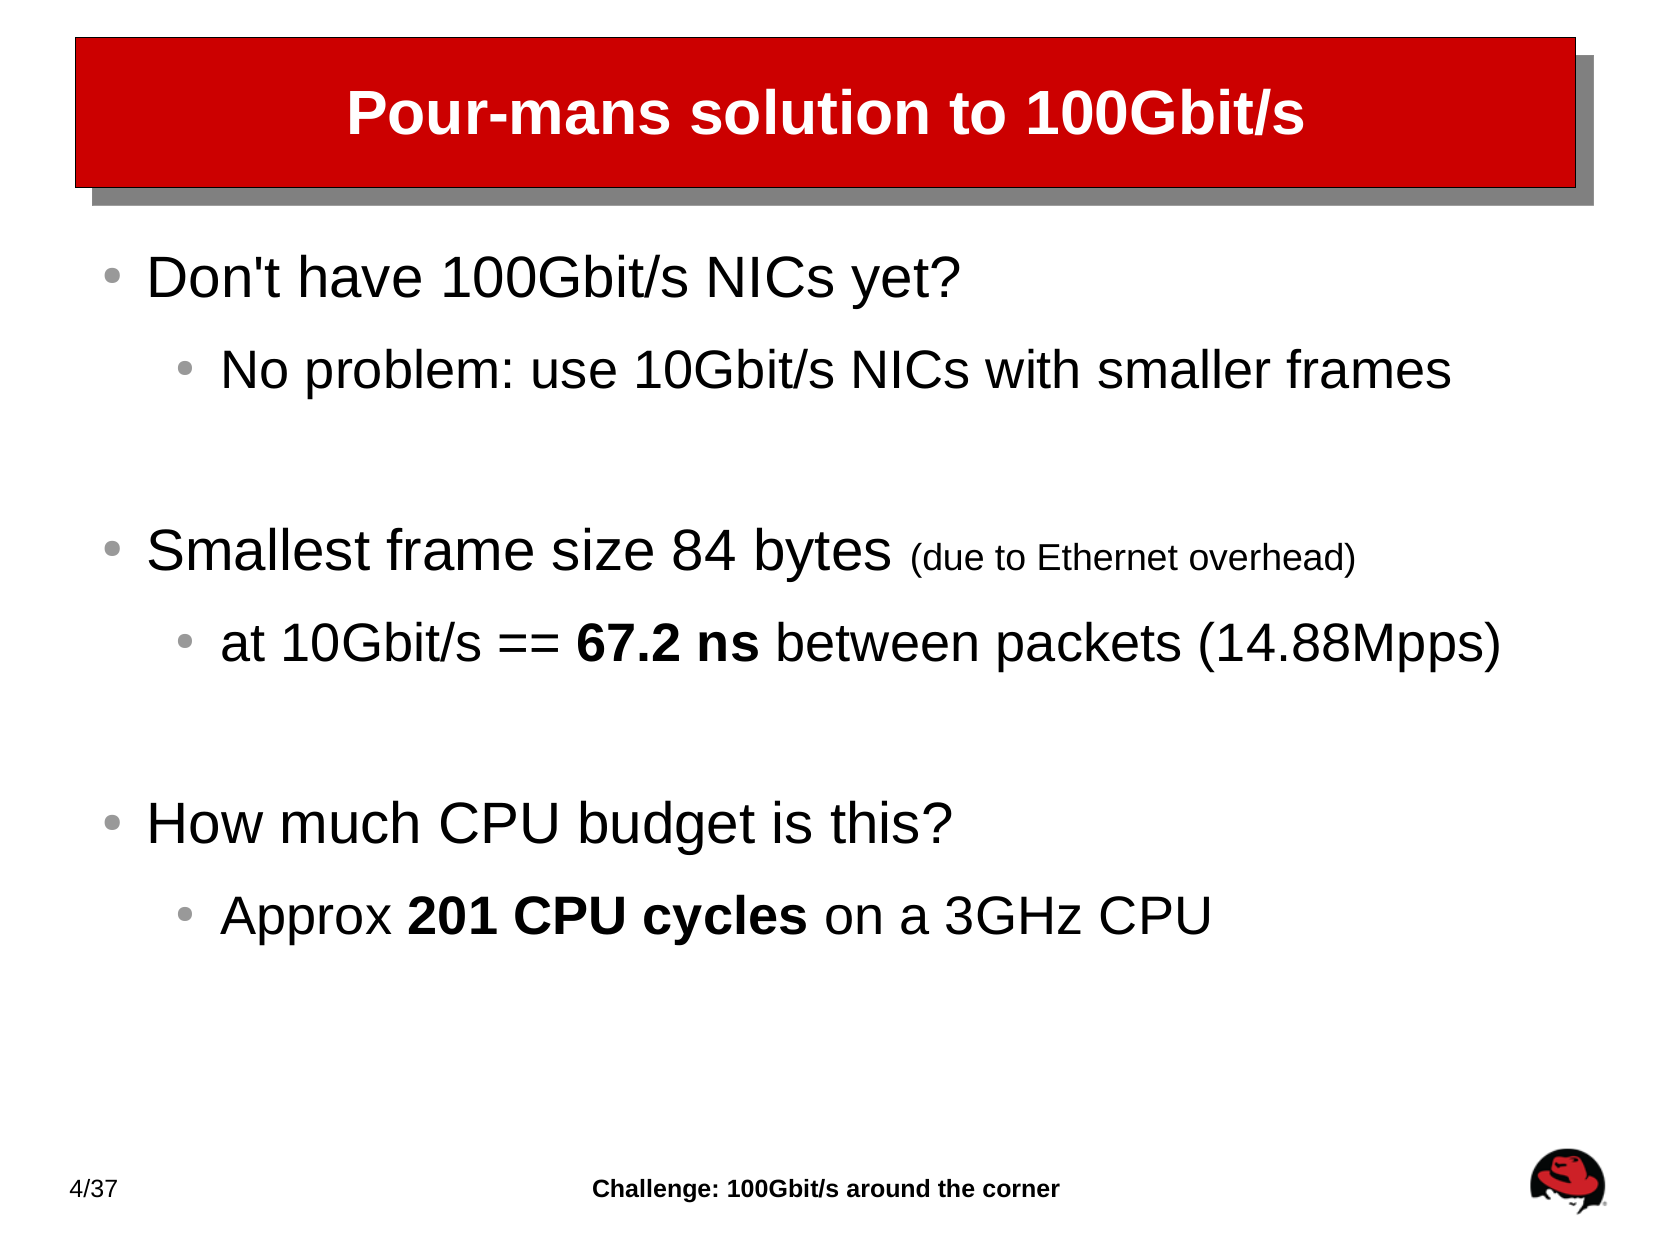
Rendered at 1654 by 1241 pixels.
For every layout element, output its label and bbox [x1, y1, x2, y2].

text_box [82, 37, 1571, 203]
picture [1529, 1146, 1613, 1224]
text_box [86, 244, 1576, 1054]
